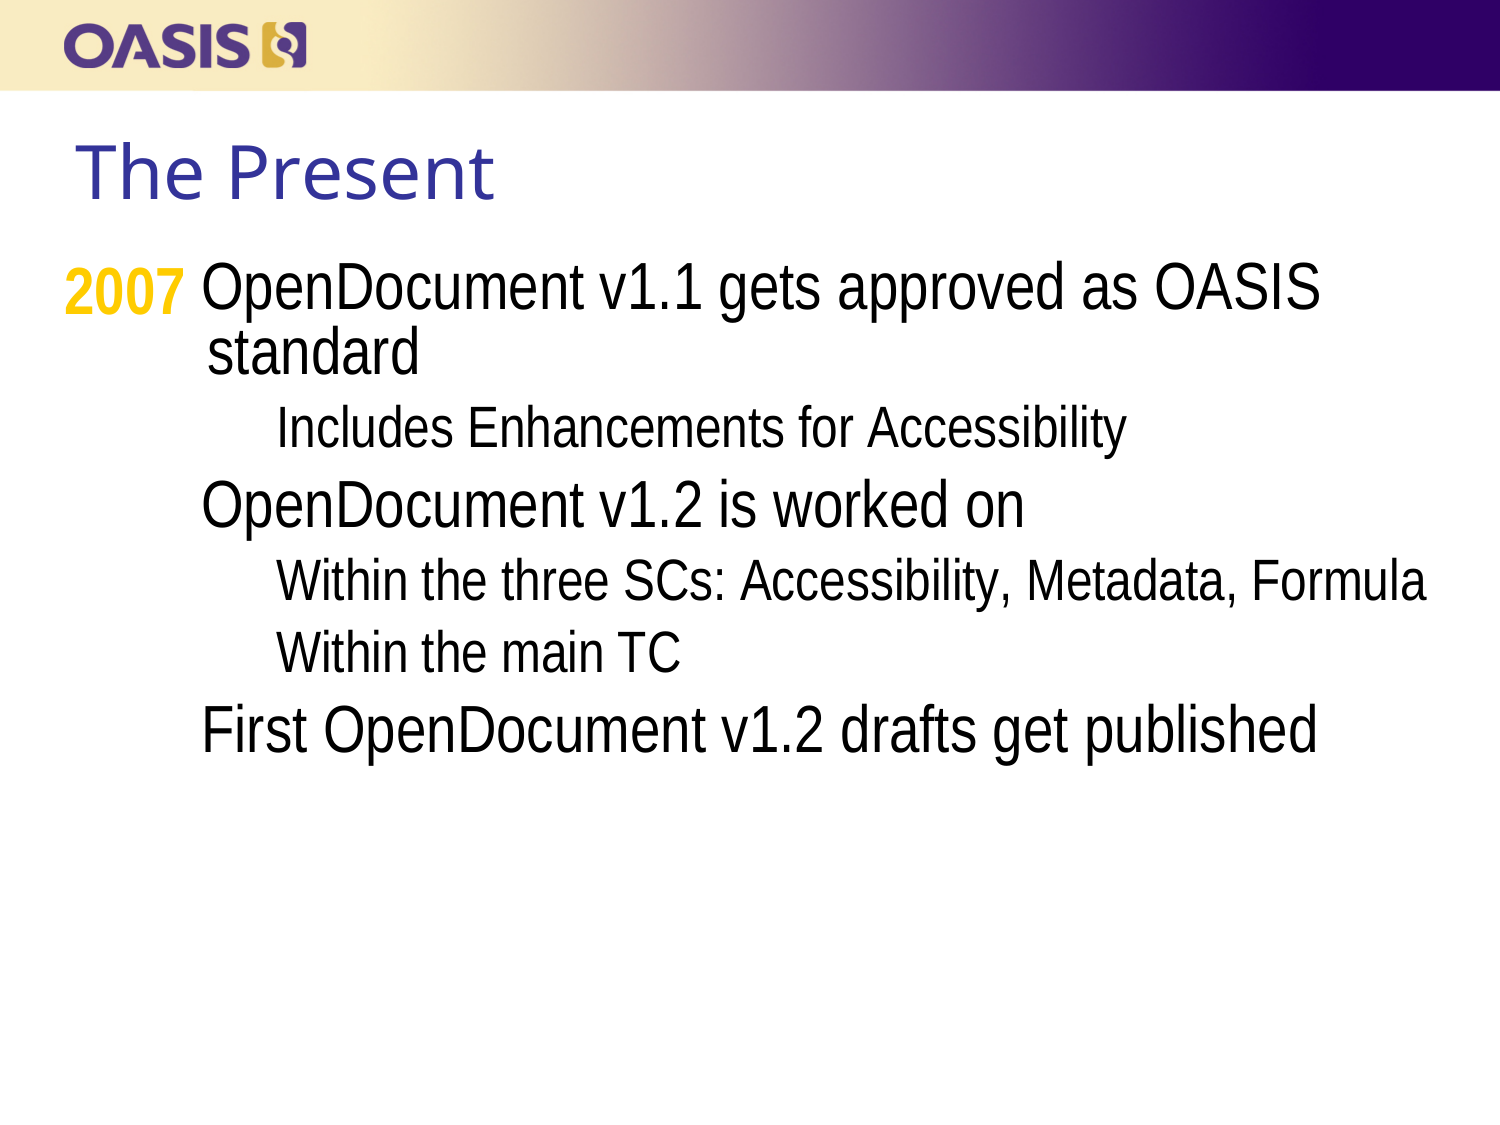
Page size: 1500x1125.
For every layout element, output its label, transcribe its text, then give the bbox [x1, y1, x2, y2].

picture [0, 0, 1500, 1125]
text_box 2007 [64, 252, 213, 334]
title The Present [75, 121, 1438, 229]
list OpenDocument v1.1 gets approved as OASIS standard Includes Enhancements for Accessibility OpenDocument v1.2 is worked on Within the three SCs: Accessibility, Metadata, Formula Within the main TC First OpenDocument v1.2 drafts get published [201, 257, 1436, 1017]
